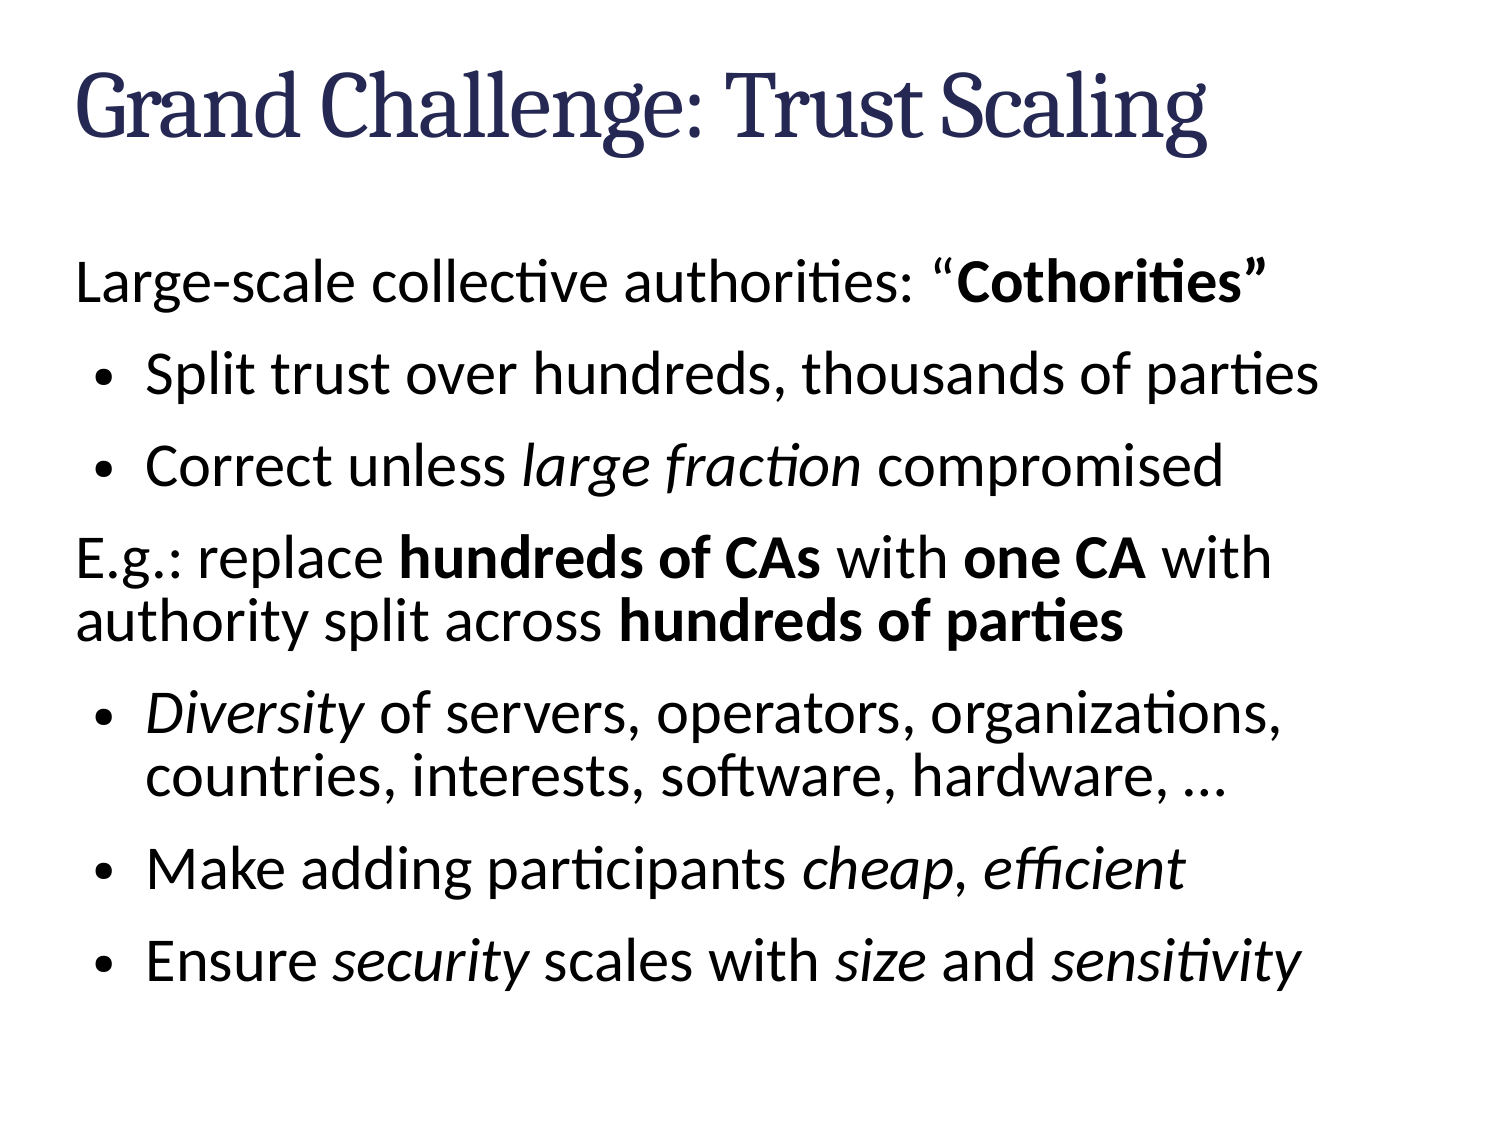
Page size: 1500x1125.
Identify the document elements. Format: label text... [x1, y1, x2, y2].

list Large-scale collective authorities: “Cothorities” Split trust over hundreds, thousands of parties Correct unless large fraction compromised E.g.: replace hundreds of CAs with one CA with authority split across hundreds of parties Diversity of servers, operators, organizations, countries, interests, software, hardware, … Make adding participants cheap, efficient Ensure security scales with size and sensitivity [75, 254, 1325, 1063]
title Grand Challenge: Trust Scaling [75, 12, 1325, 200]
